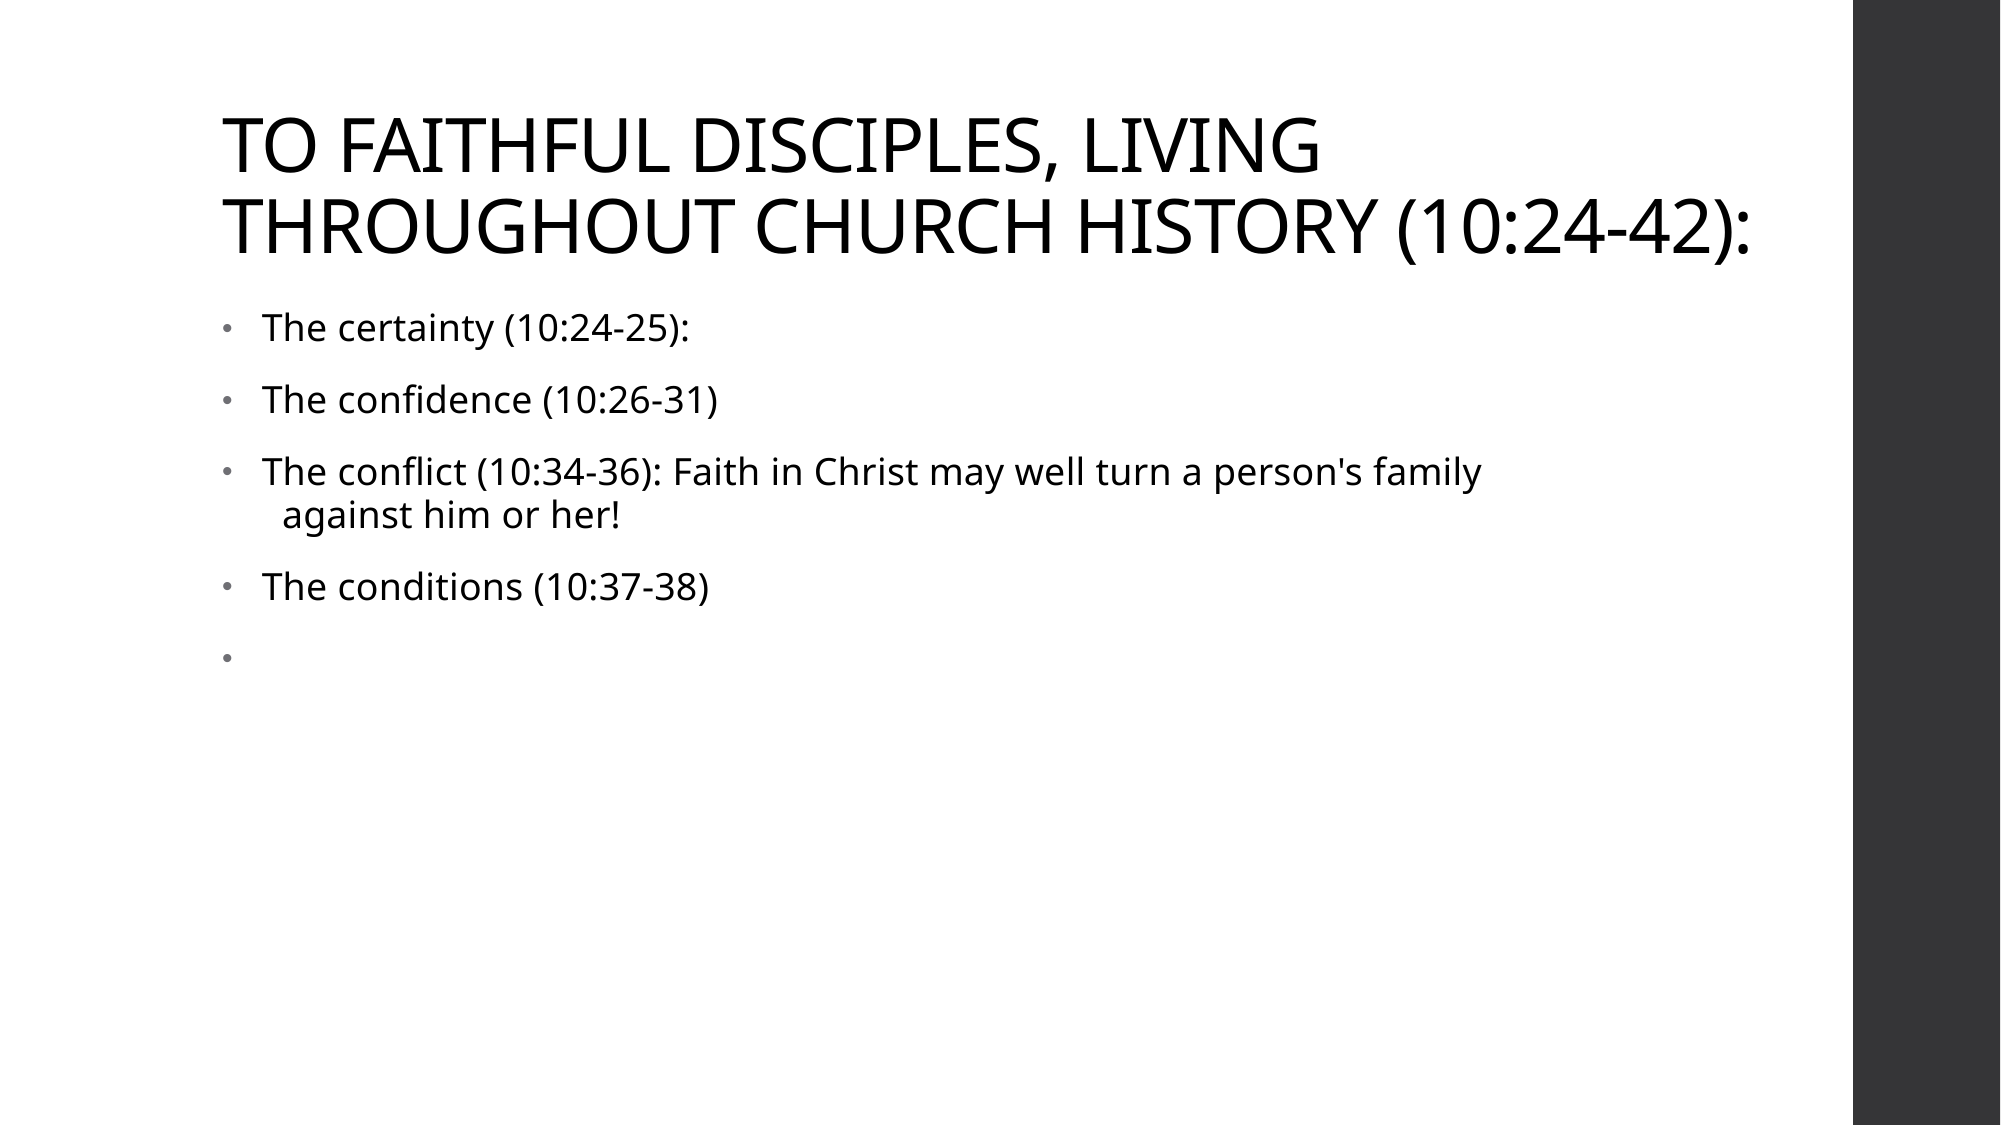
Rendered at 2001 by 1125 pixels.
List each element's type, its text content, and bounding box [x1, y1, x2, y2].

list The certainty (10:24-25): The confidence (10:26-31) The conflict (10:34-36): Faith in Christ may well turn a person's family against him or her! The conditions (10:37-38) [206, 299, 1617, 1014]
title TO FAITHFUL DISCIPLES, LIVING THROUGHOUT CHURCH HISTORY (10:24-42): [206, 60, 1797, 278]
